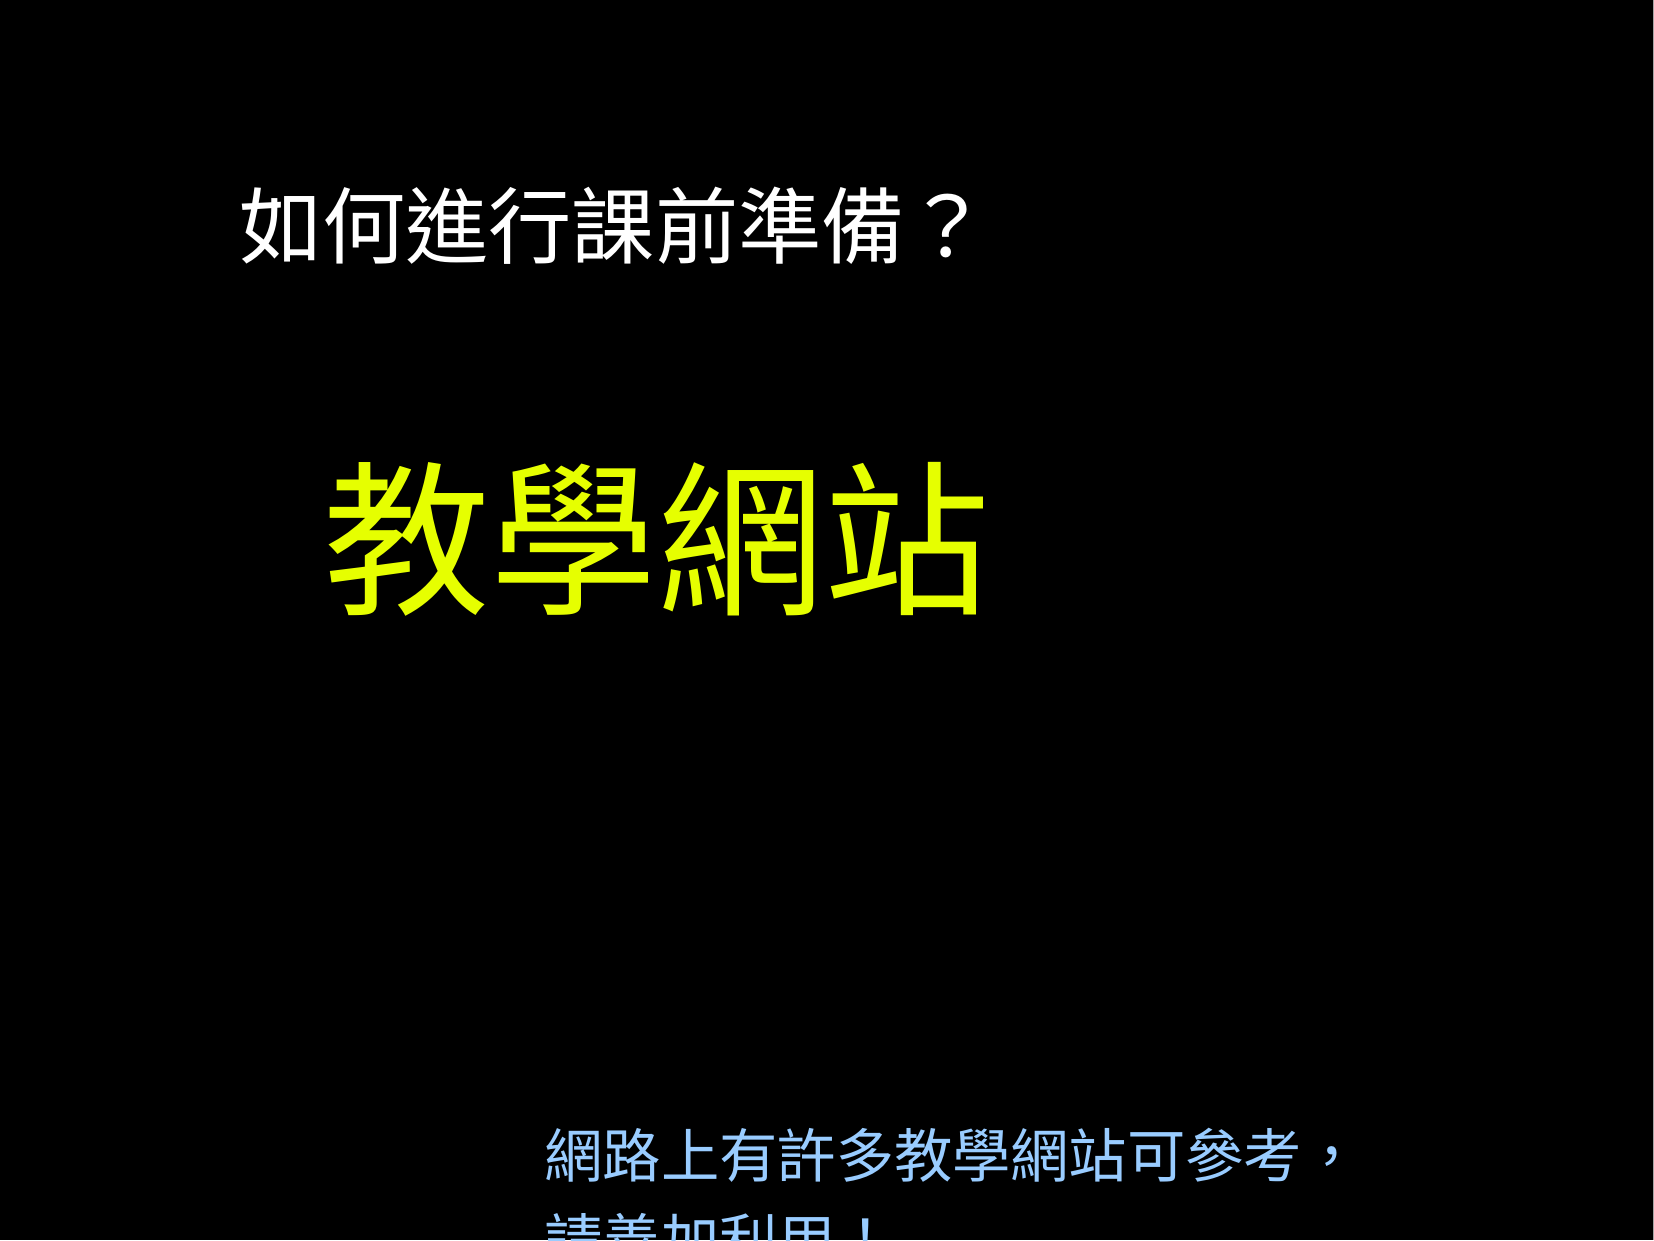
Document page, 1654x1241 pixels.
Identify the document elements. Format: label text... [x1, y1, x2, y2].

text_box 如何進行課前準備？ [224, 153, 1004, 252]
text_box 網路上有許多教學網站可參考， 請善加利用！ [530, 1102, 1376, 1235]
text_box 教學網站 [309, 402, 1006, 584]
